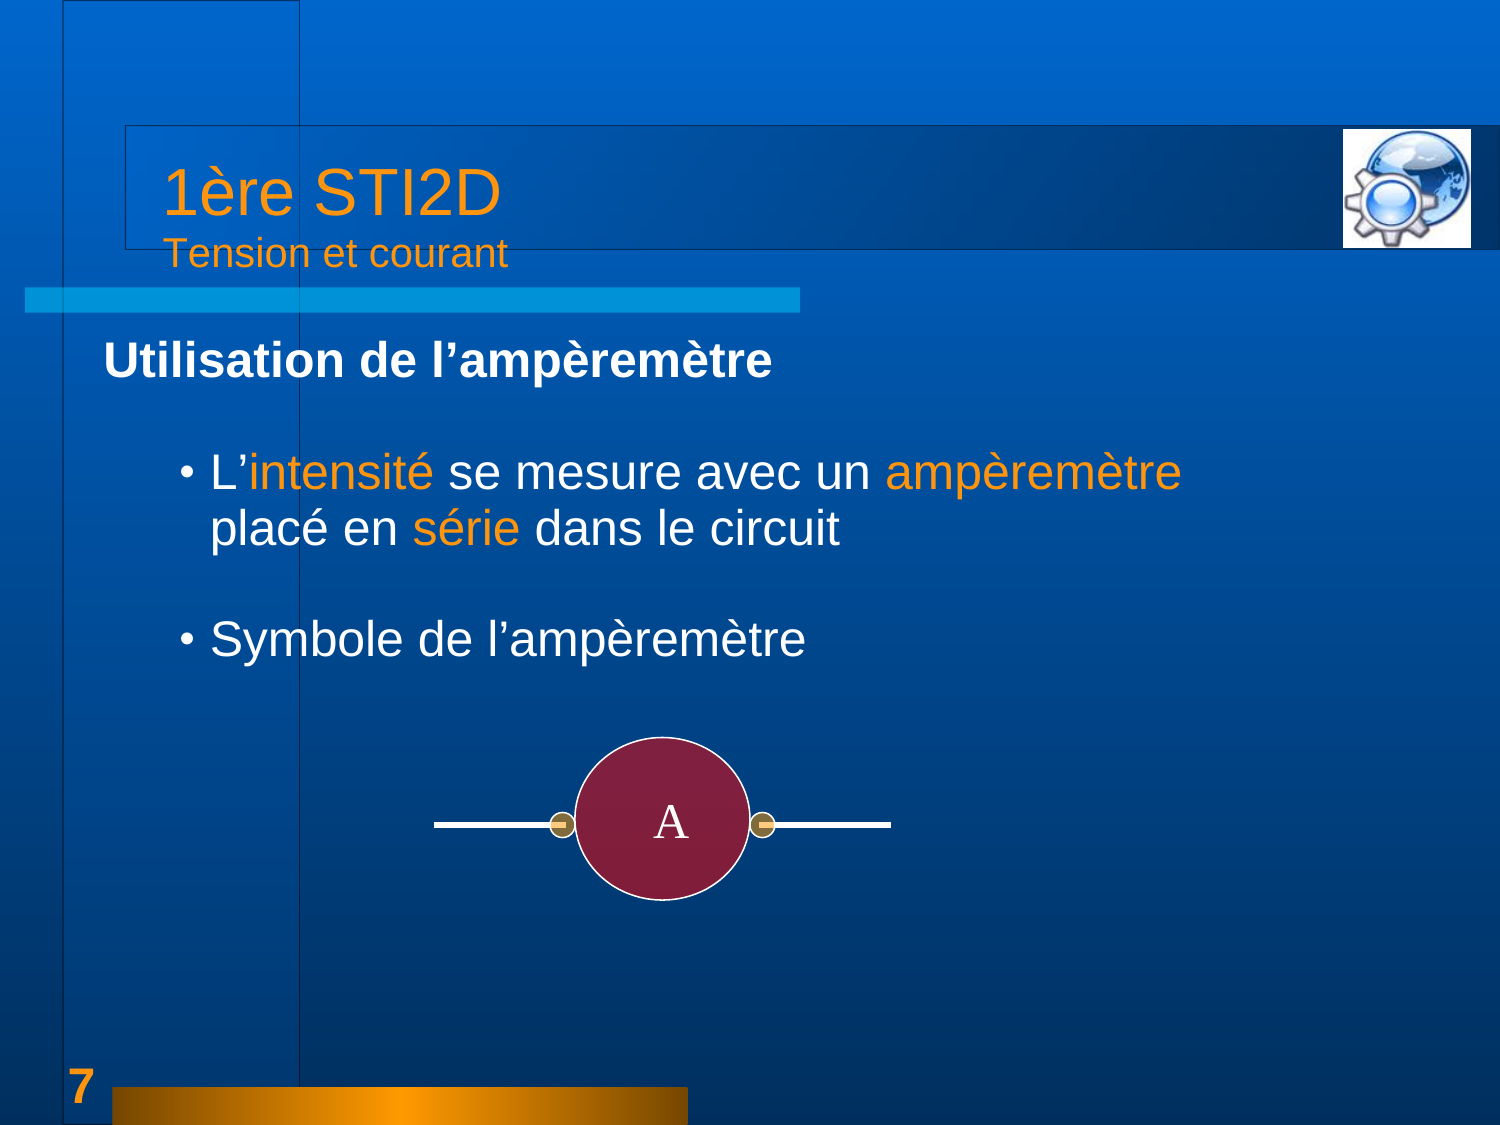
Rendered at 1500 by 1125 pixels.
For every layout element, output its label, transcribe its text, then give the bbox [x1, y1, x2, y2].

text_box [749, 812, 775, 838]
picture [1343, 129, 1471, 248]
text_box A [574, 737, 750, 901]
text_box [549, 812, 576, 838]
text_box Utilisation de l’ampèremètre L’intensité se mesure avec un ampèremètre placé en série dans le circuit Symbole de l’ampèremètre [88, 325, 1418, 1069]
